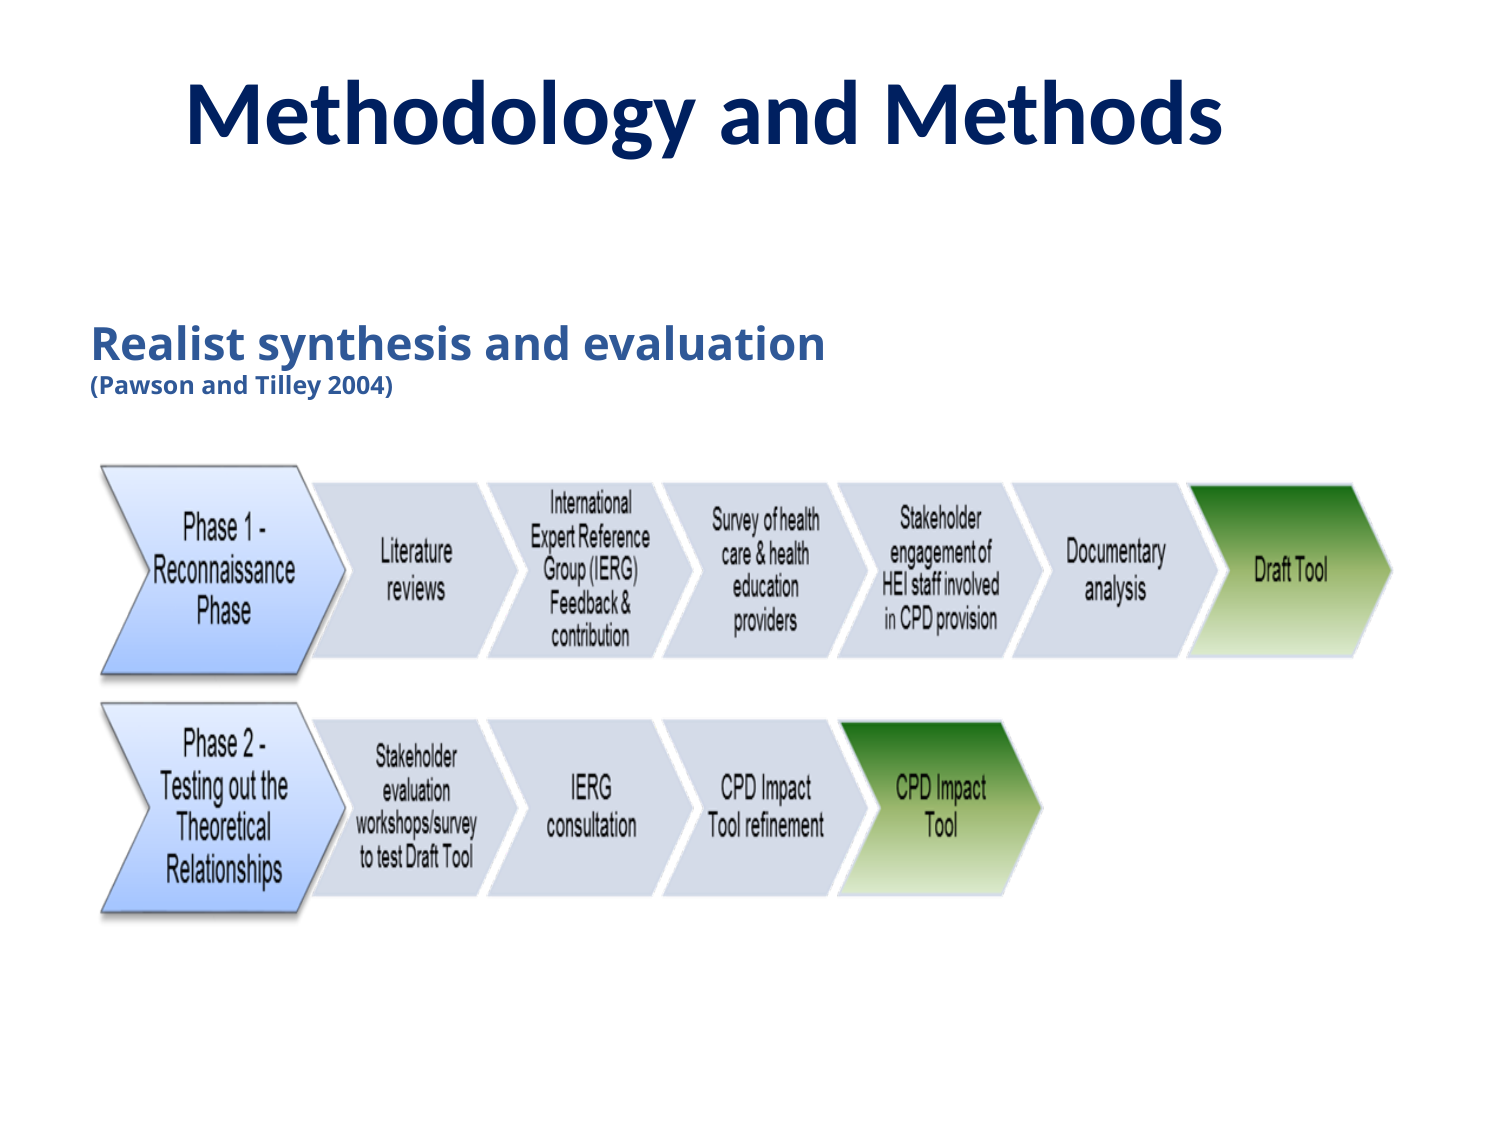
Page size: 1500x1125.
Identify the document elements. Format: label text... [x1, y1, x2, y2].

picture [93, 261, 1394, 1118]
title Methodology and Methods [75, 45, 1426, 233]
text_box Realist synthesis and evaluation (Pawson and Tilley 2004) [75, 307, 890, 462]
